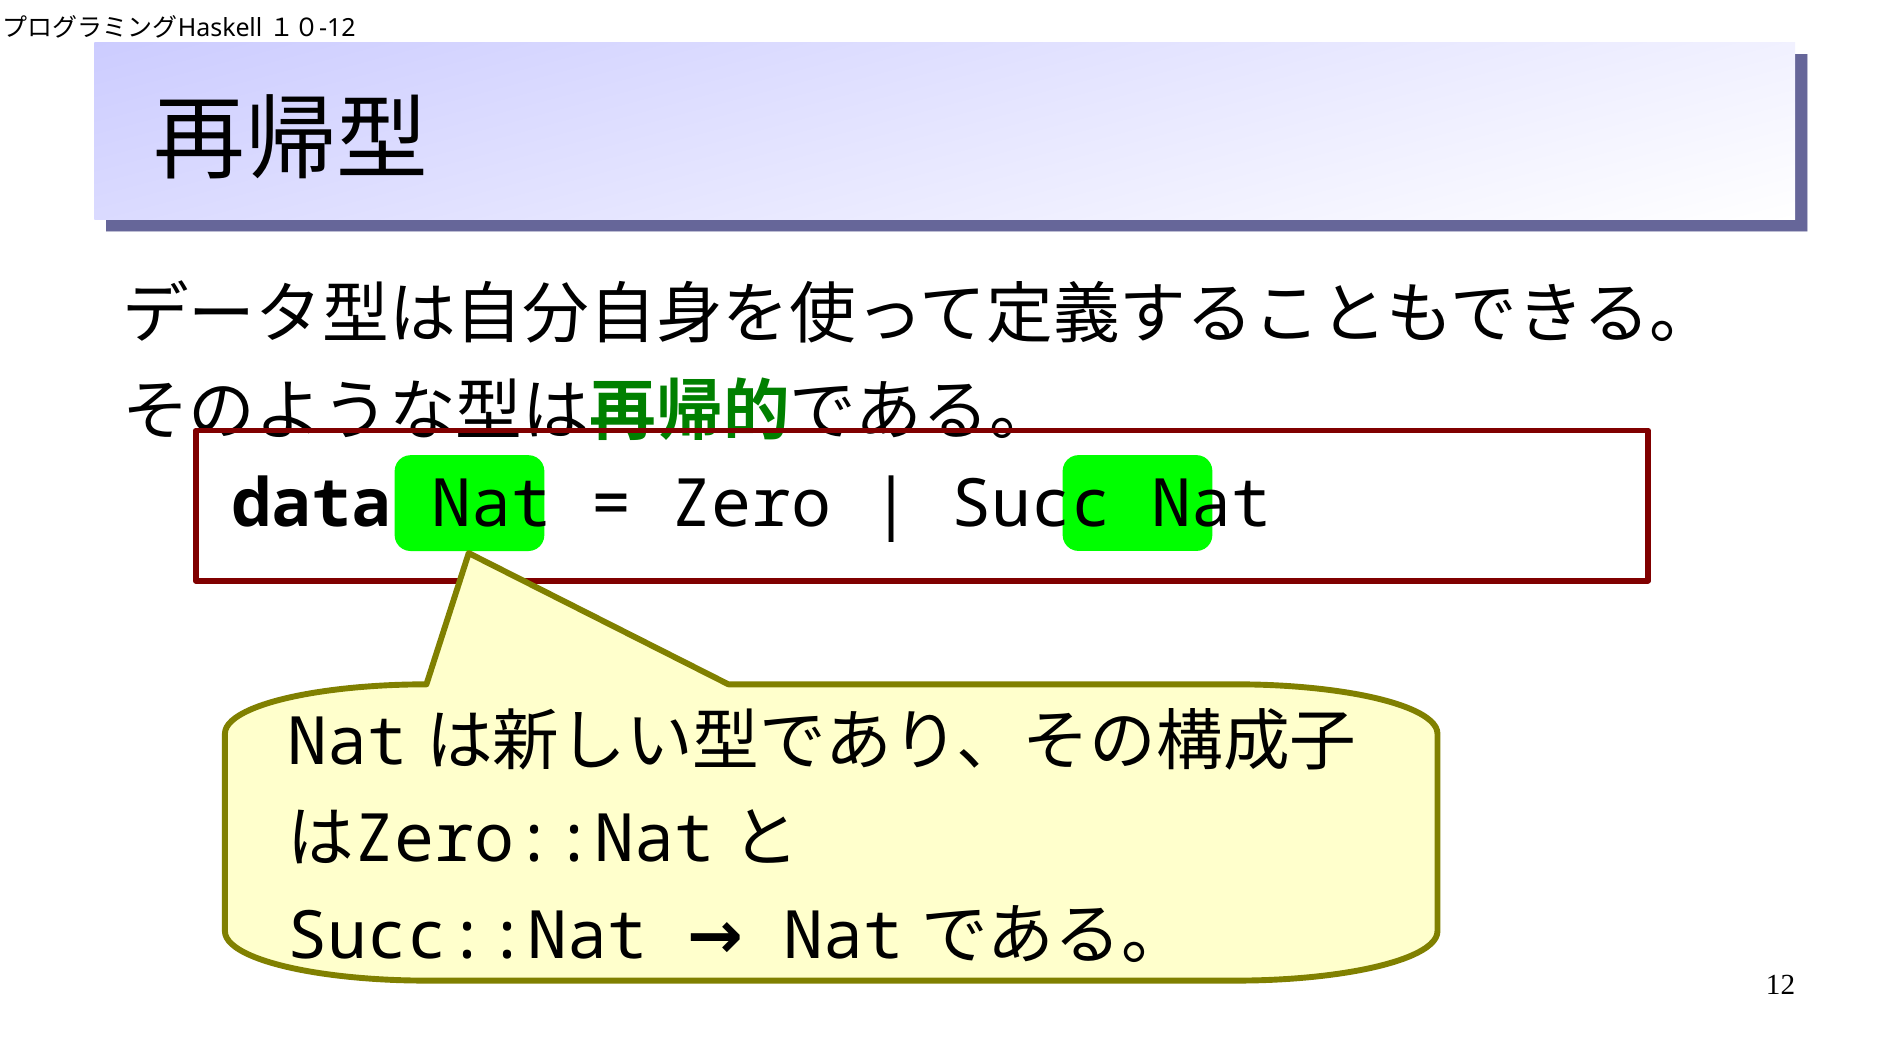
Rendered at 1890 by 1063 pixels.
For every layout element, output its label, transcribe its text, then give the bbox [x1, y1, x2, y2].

text_box data Nat = Zero | Succ Nat [195, 430, 1648, 581]
title 再帰型 [94, 42, 1796, 220]
text_box Nat は新しい型であり、その構成子はZero::Nat と Succ::Nat → Nat である。 [224, 553, 1438, 981]
text_box データ型は自分自身を使って定義することもできる。 そのような型は再帰的である。 [107, 252, 1763, 436]
